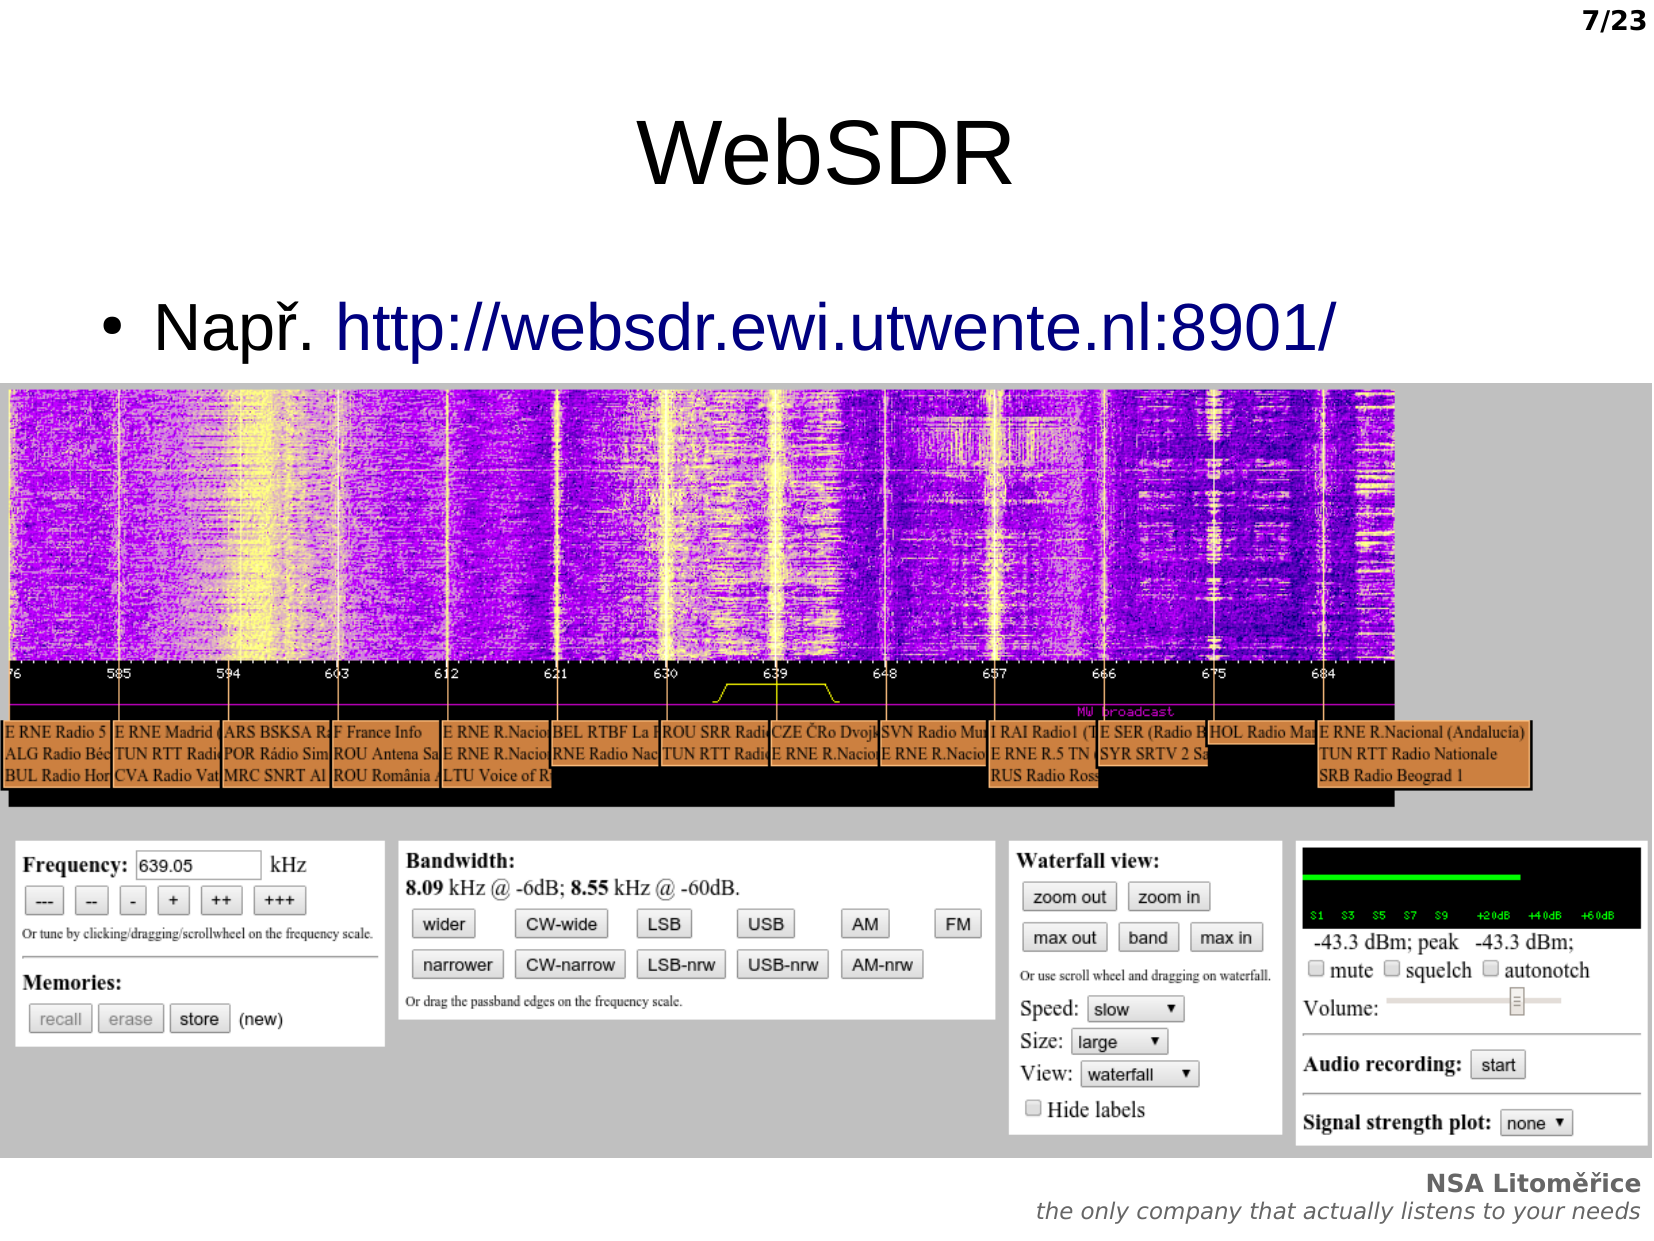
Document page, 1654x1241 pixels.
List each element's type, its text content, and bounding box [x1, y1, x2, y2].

title WebSDR [82, 49, 1571, 257]
list Např. http://websdr.ewi.utwente.nl:8901/ [82, 290, 1571, 383]
picture [0, 383, 1652, 1158]
